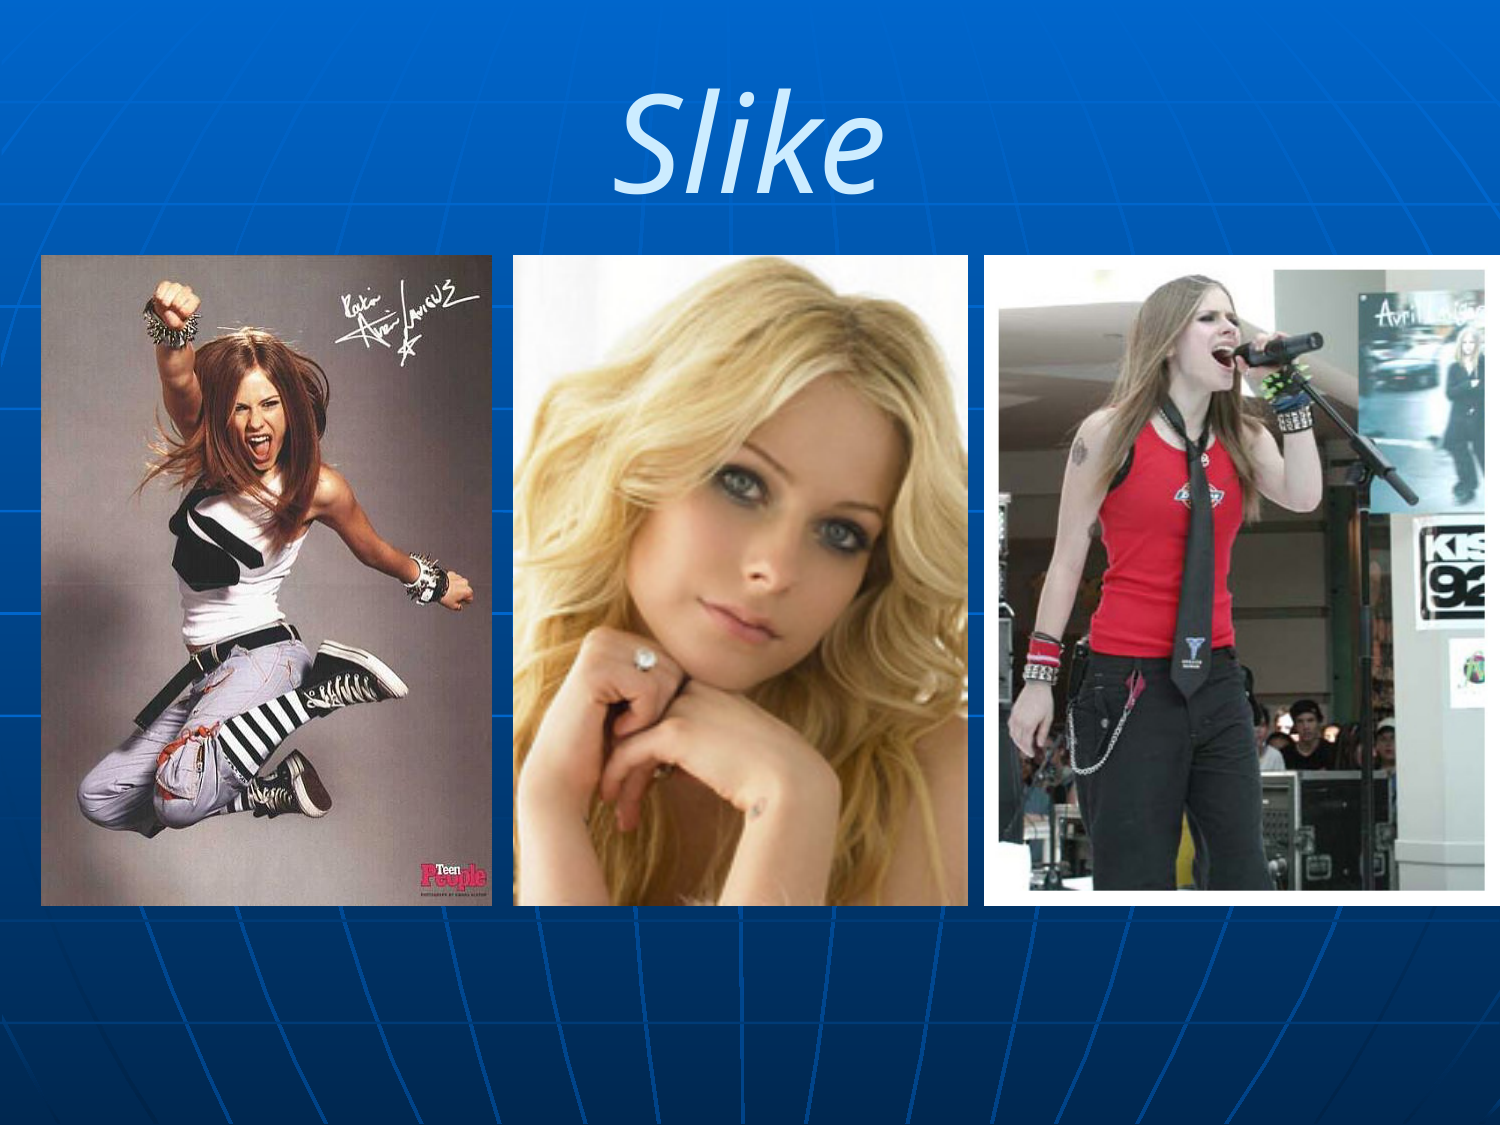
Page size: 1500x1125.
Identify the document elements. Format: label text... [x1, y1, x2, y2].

picture [41, 255, 492, 906]
picture [984, 255, 1500, 906]
picture [513, 255, 968, 906]
title Slike [75, 45, 1425, 233]
